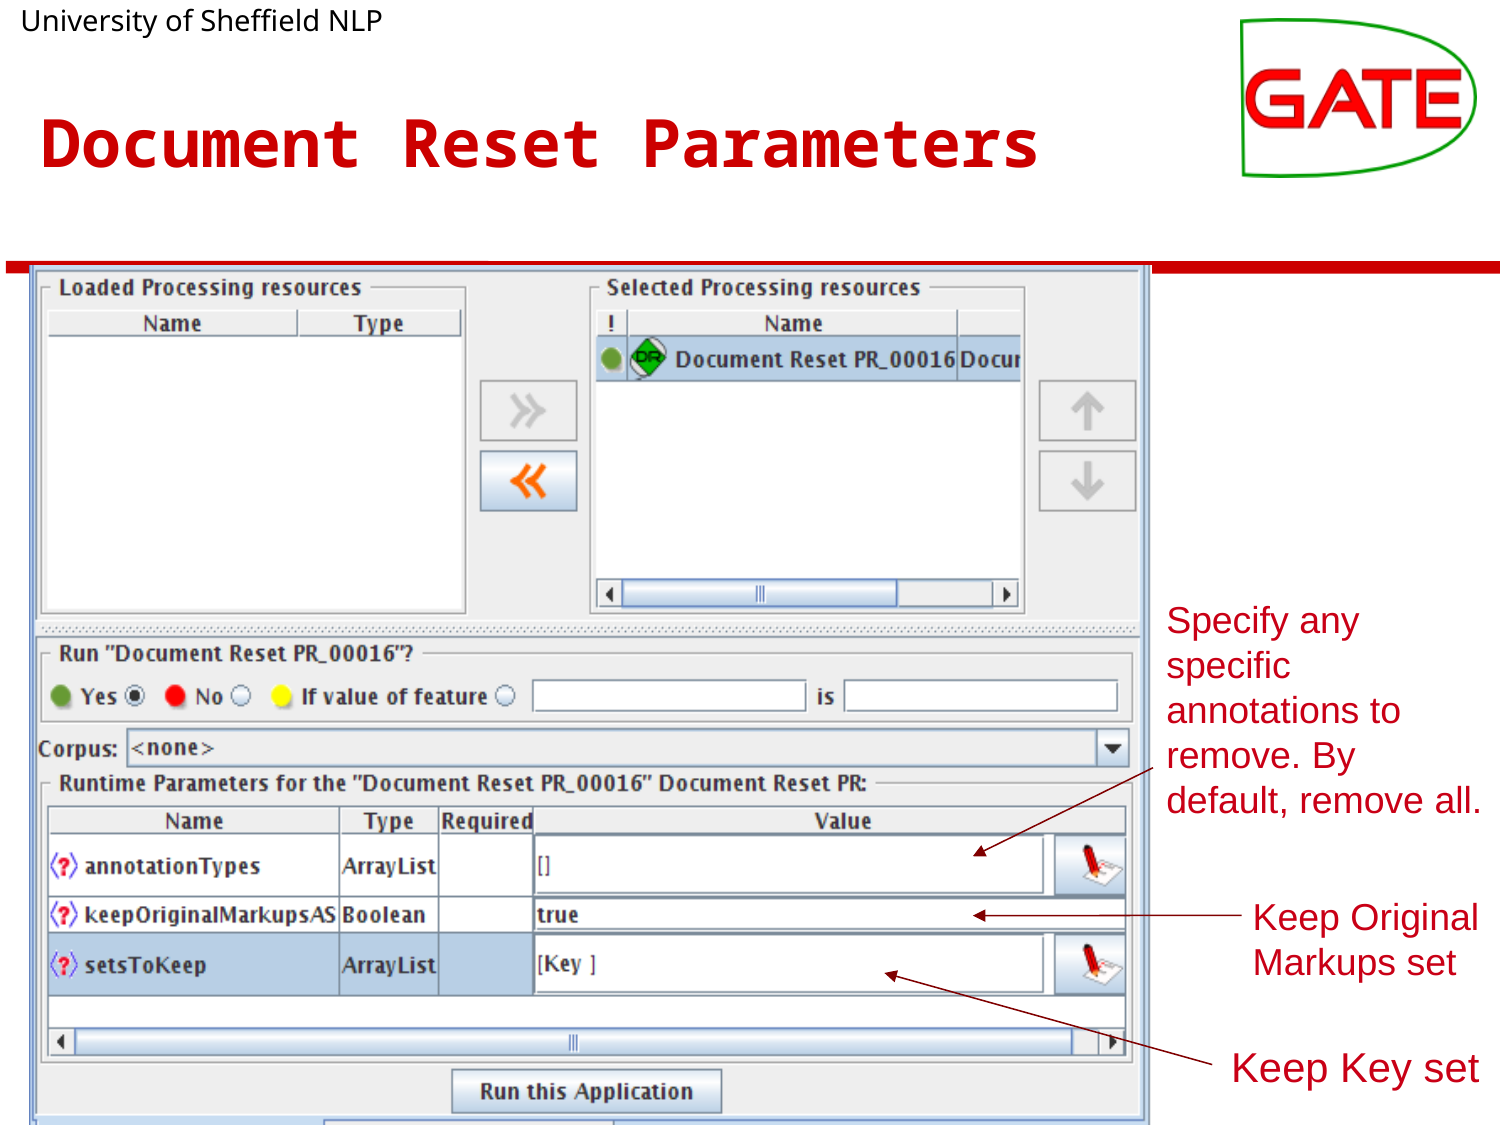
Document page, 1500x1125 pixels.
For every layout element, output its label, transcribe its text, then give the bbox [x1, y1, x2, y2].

picture [29, 265, 1152, 1125]
text_box Keep Key set [1216, 1033, 1500, 1099]
text_box Document Reset Parameters [41, 38, 1386, 250]
text_box Specify any specific annotations to remove. By default, remove all. [1151, 588, 1500, 857]
text_box Keep Original Markups set [1238, 885, 1500, 1005]
picture [1240, 18, 1477, 178]
